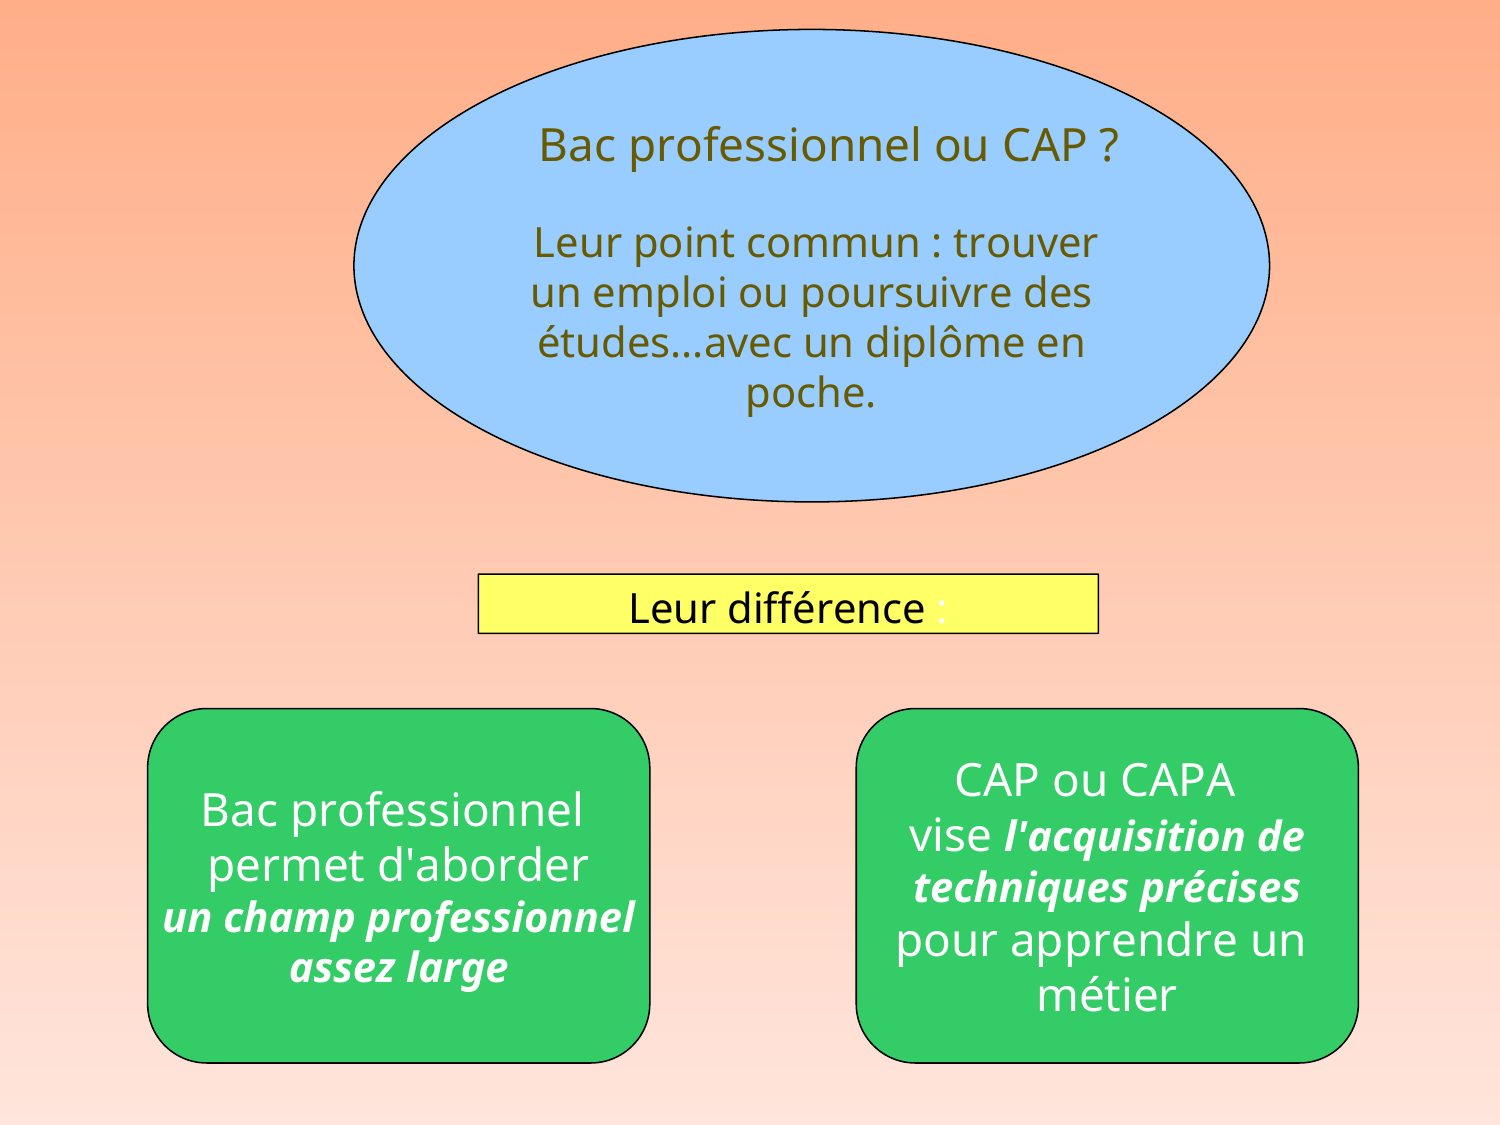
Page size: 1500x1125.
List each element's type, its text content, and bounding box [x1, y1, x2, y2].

text_box CAP ou CAPA vise l'acquisition de techniques précises pour apprendre un métier [856, 708, 1359, 1063]
text_box Bac professionnel ou CAP ? Leur point commun : trouver un emploi ou poursuivre des études...avec un diplôme en poche. [353, 29, 1270, 502]
text_box Leur différence : [478, 574, 1099, 634]
text_box Bac professionnel permet d'aborder un champ professionnel assez large [147, 708, 650, 1063]
